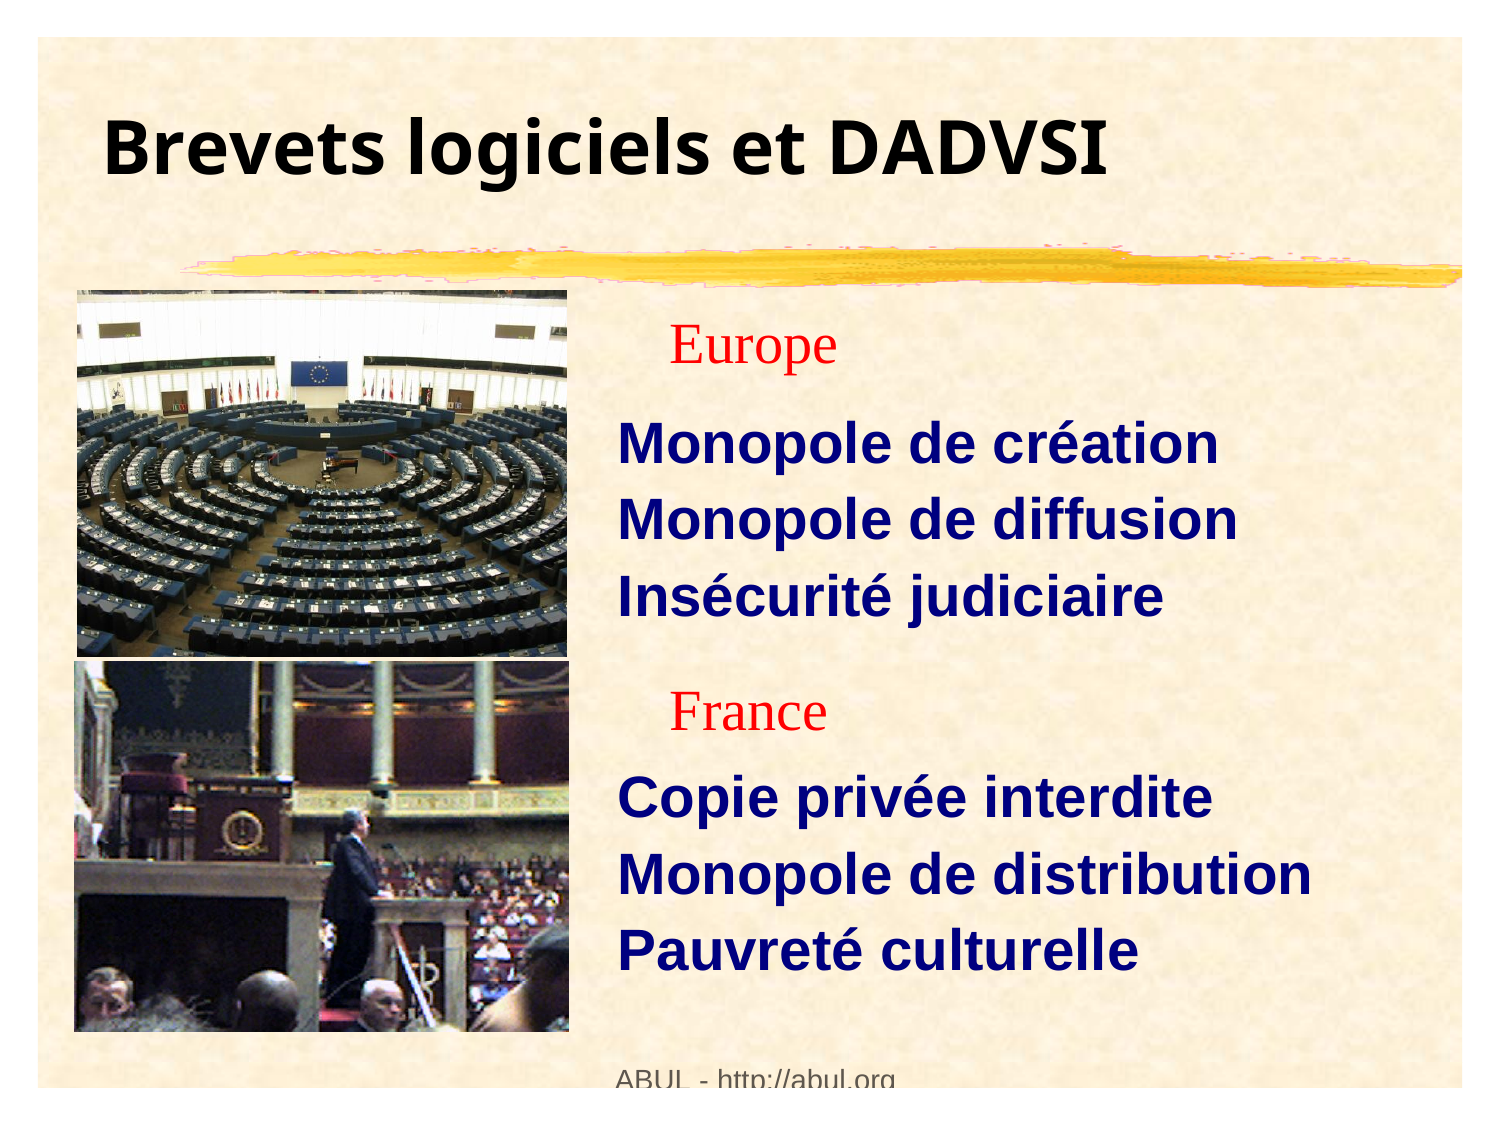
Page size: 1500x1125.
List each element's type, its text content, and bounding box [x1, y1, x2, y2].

picture [620, 1073, 627, 1082]
picture [754, 1076, 761, 1088]
picture [639, 1081, 649, 1088]
text_box France [658, 678, 1127, 749]
text_box Europe [658, 311, 1127, 383]
picture [722, 1076, 729, 1088]
picture [858, 1076, 866, 1088]
picture [618, 1084, 630, 1088]
picture [811, 1076, 818, 1088]
picture [738, 1076, 743, 1088]
picture [37, 37, 1463, 1088]
title Brevets logiciels et DADVSI [101, 39, 1425, 253]
picture [883, 1076, 891, 1088]
picture [639, 1072, 648, 1078]
picture [794, 1082, 801, 1088]
list Monopole de création Monopole de diffusion Insécurité judiciaire [585, 403, 1449, 672]
list Copie privée interdite Monopole de distribution Pauvreté culturelle [585, 757, 1500, 1065]
